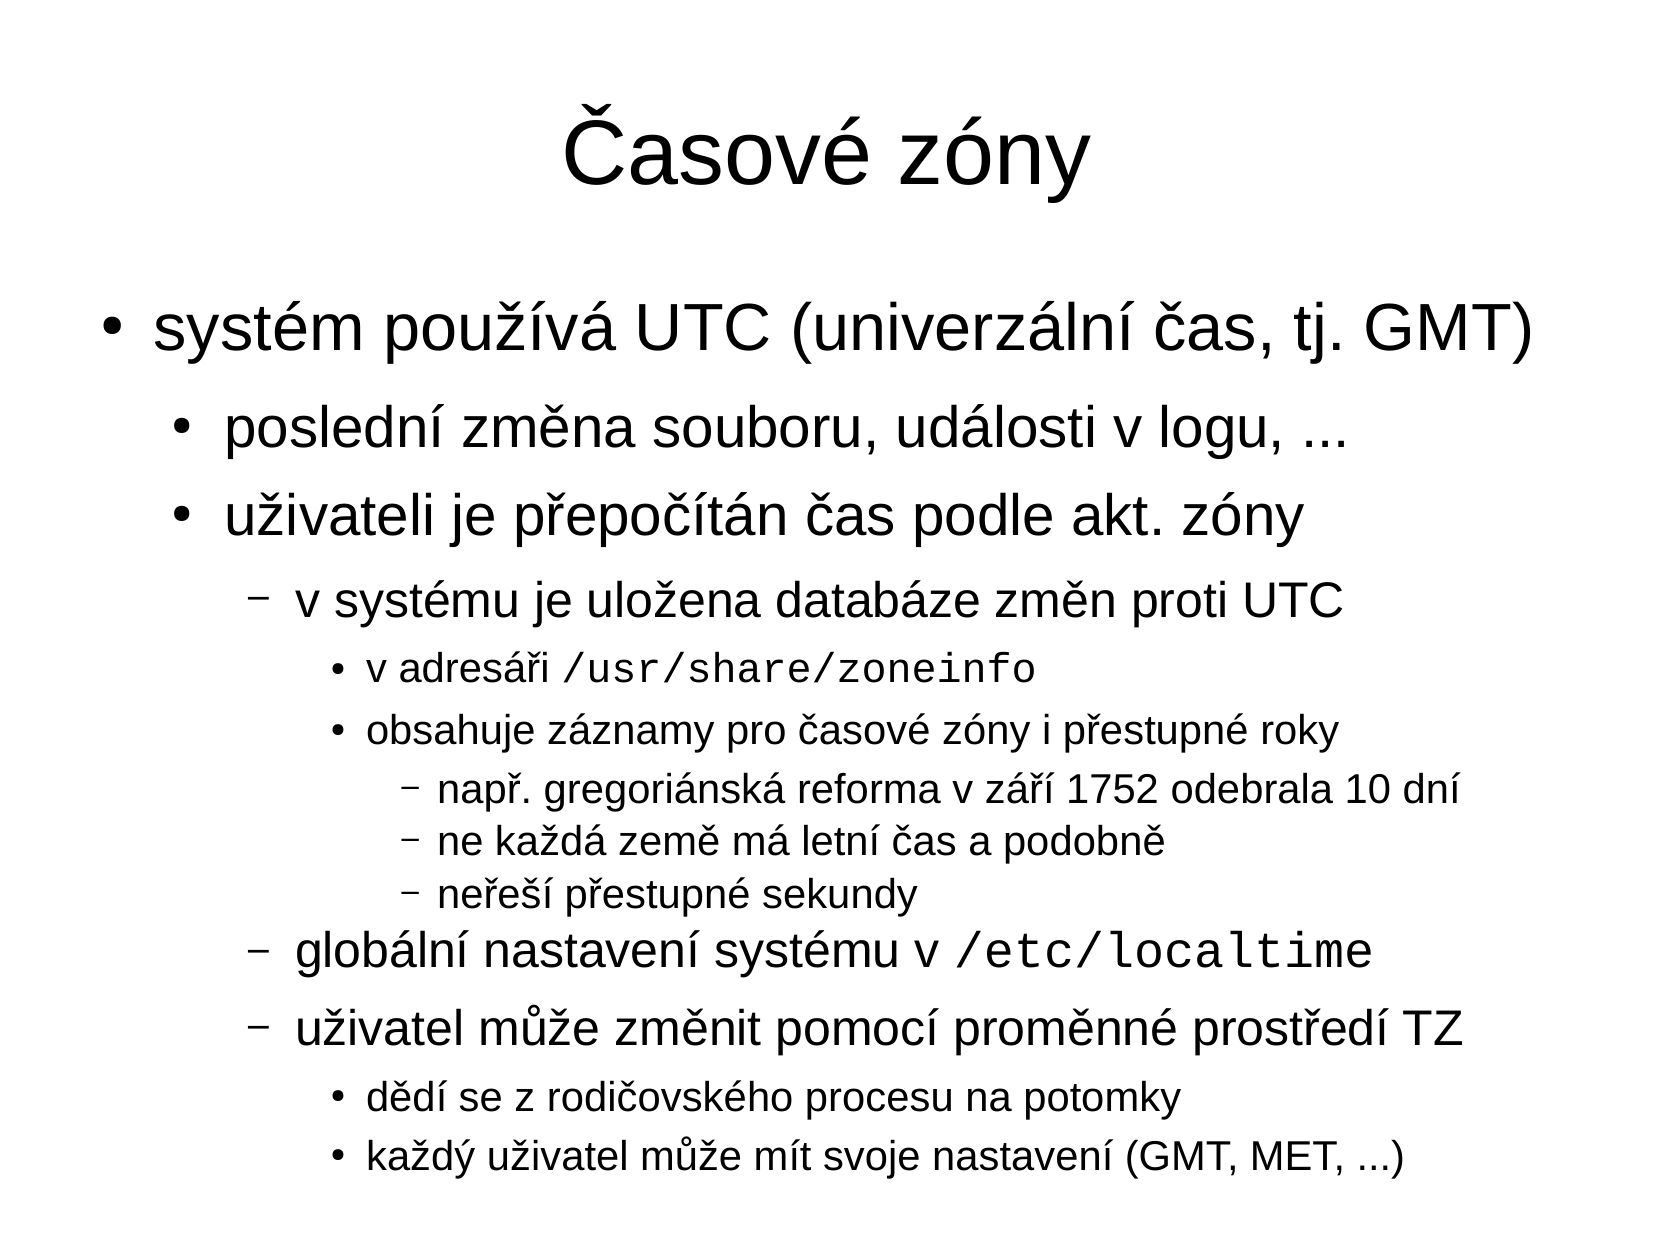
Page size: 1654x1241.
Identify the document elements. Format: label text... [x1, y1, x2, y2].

title Časové zóny [82, 49, 1571, 257]
list systém používá UTC (univerzální čas, tj. GMT) poslední změna souboru, události v logu, ... uživateli je přepočítán čas podle akt. zóny v systému je uložena databáze změn proti UTC v adresáři /usr/share/zoneinfo obsahuje záznamy pro časové zóny i přestupné roky např. gregoriánská reforma v září 1752 odebrala 10 dní ne každá země má letní čas a podobně neřeší přestupné sekundy globální nastavení systému v /etc/localtime uživatel může změnit pomocí proměnné prostředí TZ dědí se z rodičovského procesu na potomky každý uživatel může mít svoje nastavení (GMT, MET, ...) [82, 290, 1571, 1179]
